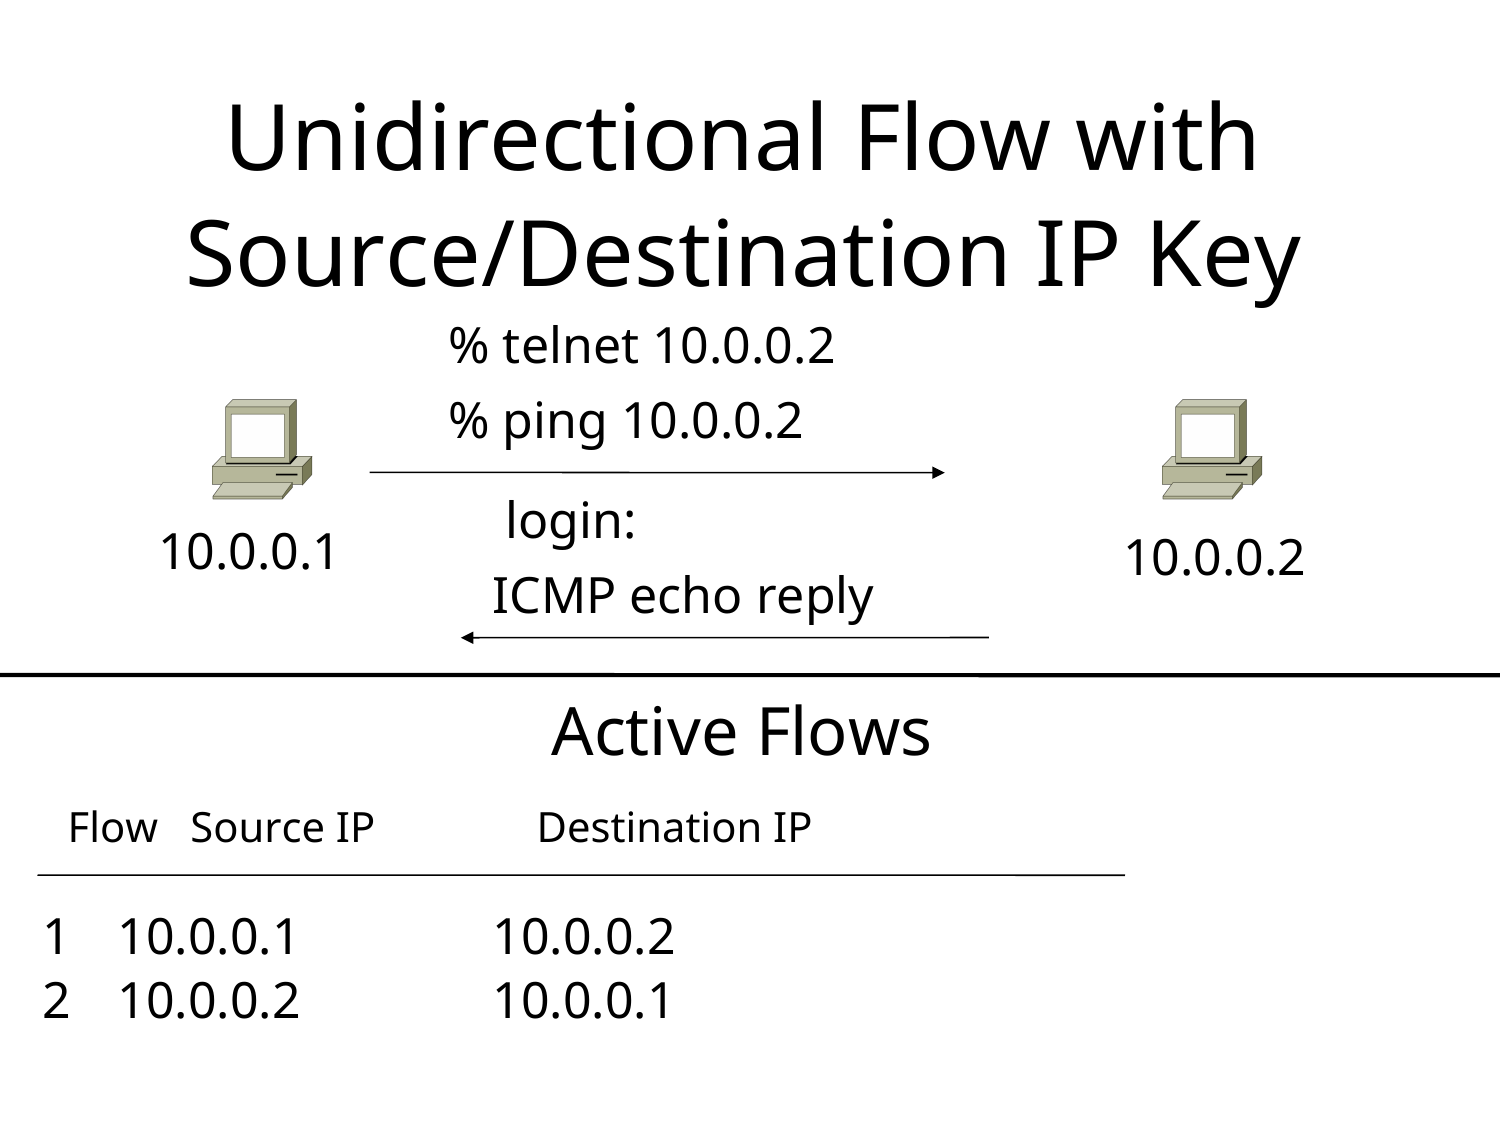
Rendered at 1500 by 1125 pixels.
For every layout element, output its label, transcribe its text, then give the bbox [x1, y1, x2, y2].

text_box 1 10.0.0.1 10.0.0.2 2 10.0.0.2 10.0.0.1 [37, 903, 833, 1031]
text_box Active Flows [529, 687, 941, 772]
title Unidirectional Flow with Source/Destination IP Key [112, 62, 1388, 325]
picture [1162, 399, 1263, 501]
picture [212, 399, 313, 501]
text_box 10.0.0.1 [152, 519, 348, 583]
text_box ICMP echo reply [487, 562, 934, 638]
text_box login: [500, 487, 726, 562]
text_box % telnet 10.0.0.2 [443, 312, 843, 377]
text_box % ping 10.0.0.2 [443, 387, 812, 452]
text_box 10.0.0.2 [1117, 525, 1313, 589]
text_box Flow Source IP Destination IP [62, 799, 1463, 865]
